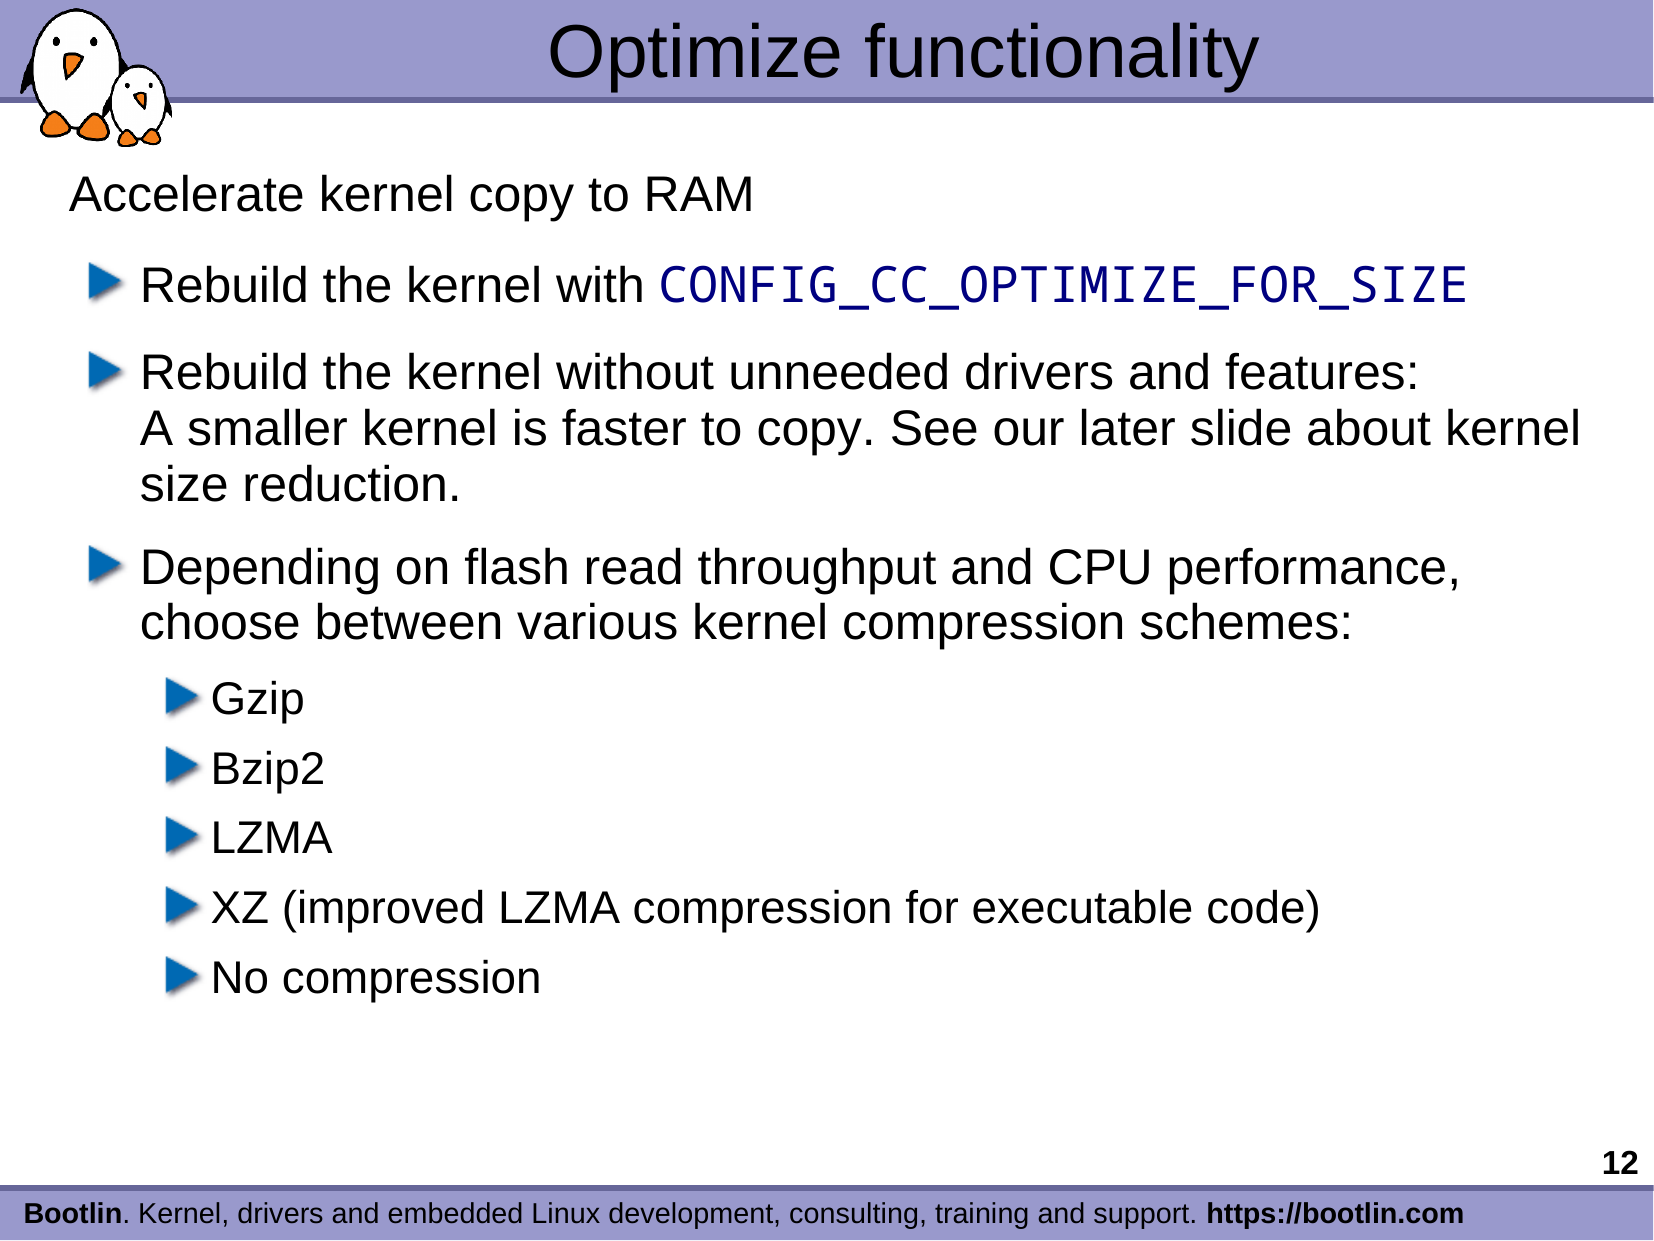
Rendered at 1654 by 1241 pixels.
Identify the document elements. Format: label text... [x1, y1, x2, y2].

list Accelerate kernel copy to RAM Rebuild the kernel with CONFIG_CC_OPTIMIZE_FOR_SIZE Rebuild the kernel without unneeded drivers and features: A smaller kernel is faster to copy. See our later slide about kernel size reduction. Depending on flash read throughput and CPU performance, choose between various kernel compression schemes: Gzip Bzip2 LZMA XZ (improved LZMA compression for executable code) No compression [68, 166, 1592, 1082]
picture [20, 8, 172, 147]
title Optimize functionality [178, 5, 1631, 97]
